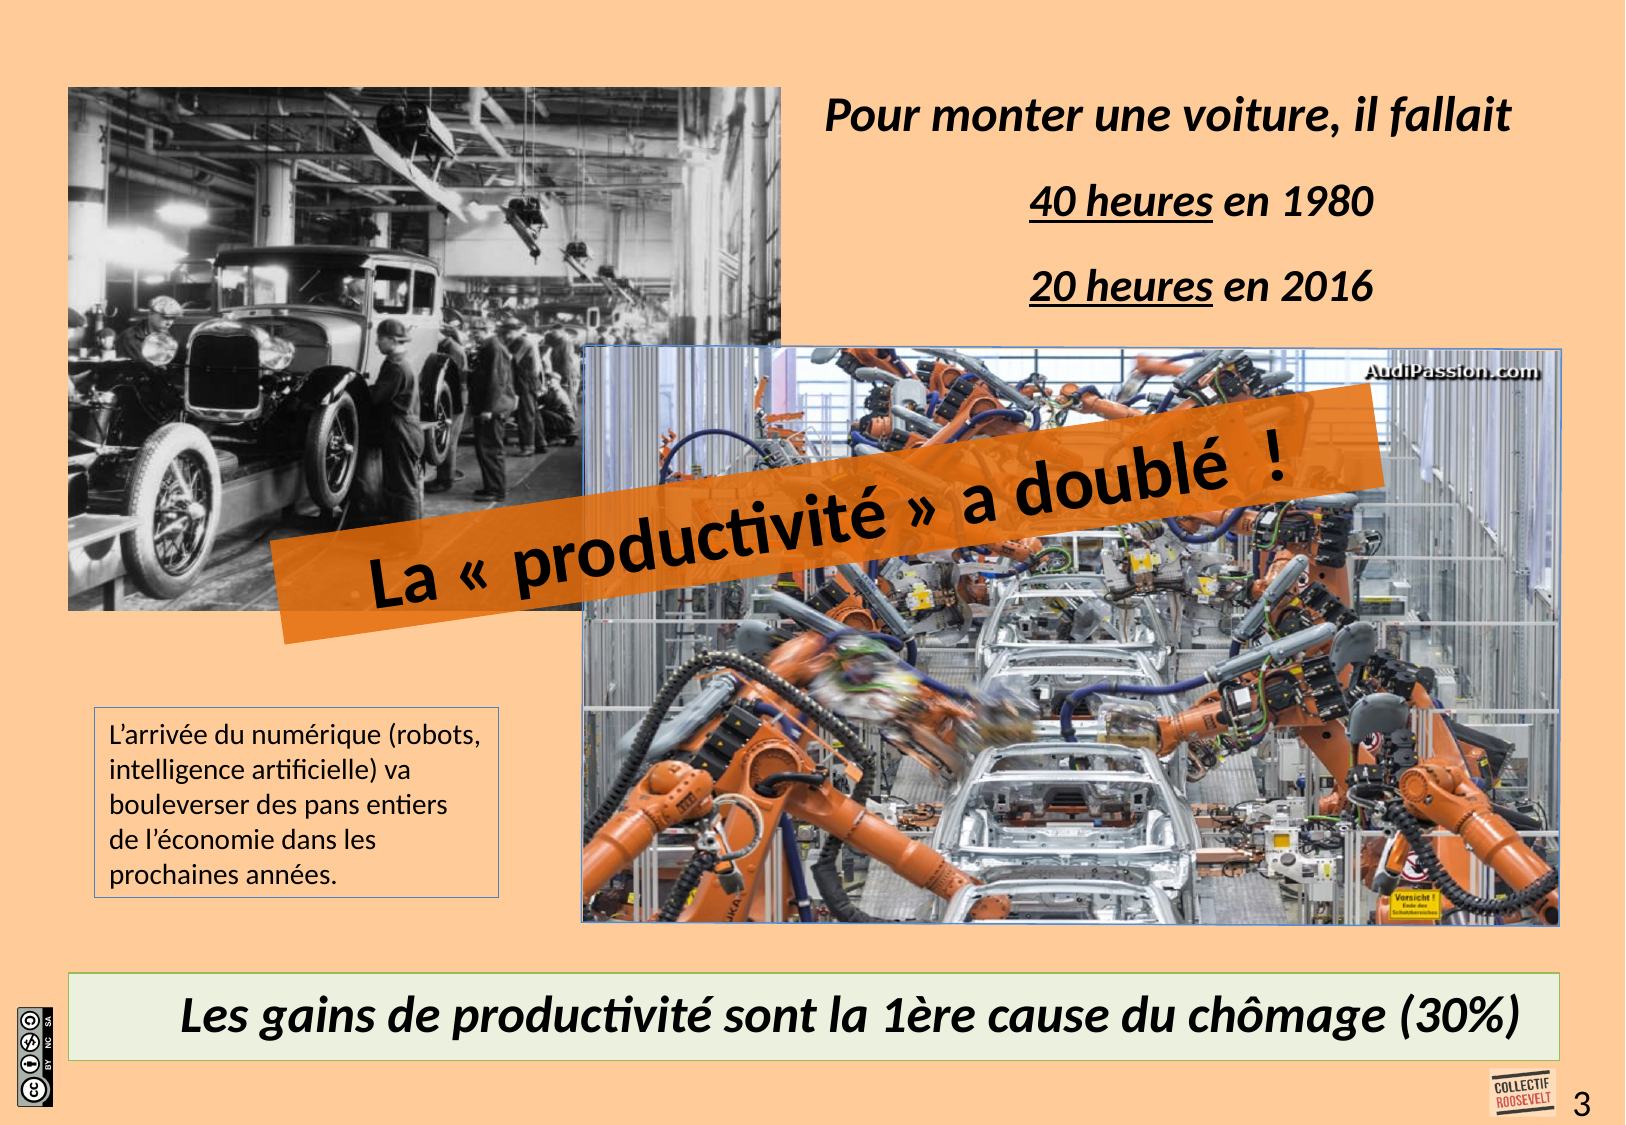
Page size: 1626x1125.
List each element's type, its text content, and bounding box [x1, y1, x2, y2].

picture [526, 603, 581, 611]
text_box La « productivité » a doublé ! [269, 382, 1385, 645]
slide_number <numéro> [1557, 1071, 1626, 1125]
picture [1489, 1068, 1557, 1117]
picture [582, 346, 1561, 926]
list Pour monter une voiture, il fallait 40 heures en 1980 20 heures en 2016 [685, 74, 1577, 310]
text_box L’arrivée du numérique (robots, intelligence artificielle) va bouleverser des pans entiers de l’économie dans les prochaines années. [94, 707, 499, 898]
text_box Les gains de productivité sont la 1ère cause du chômage (30%) [68, 972, 1560, 1061]
picture [68, 87, 781, 611]
picture [18, 1008, 53, 1107]
